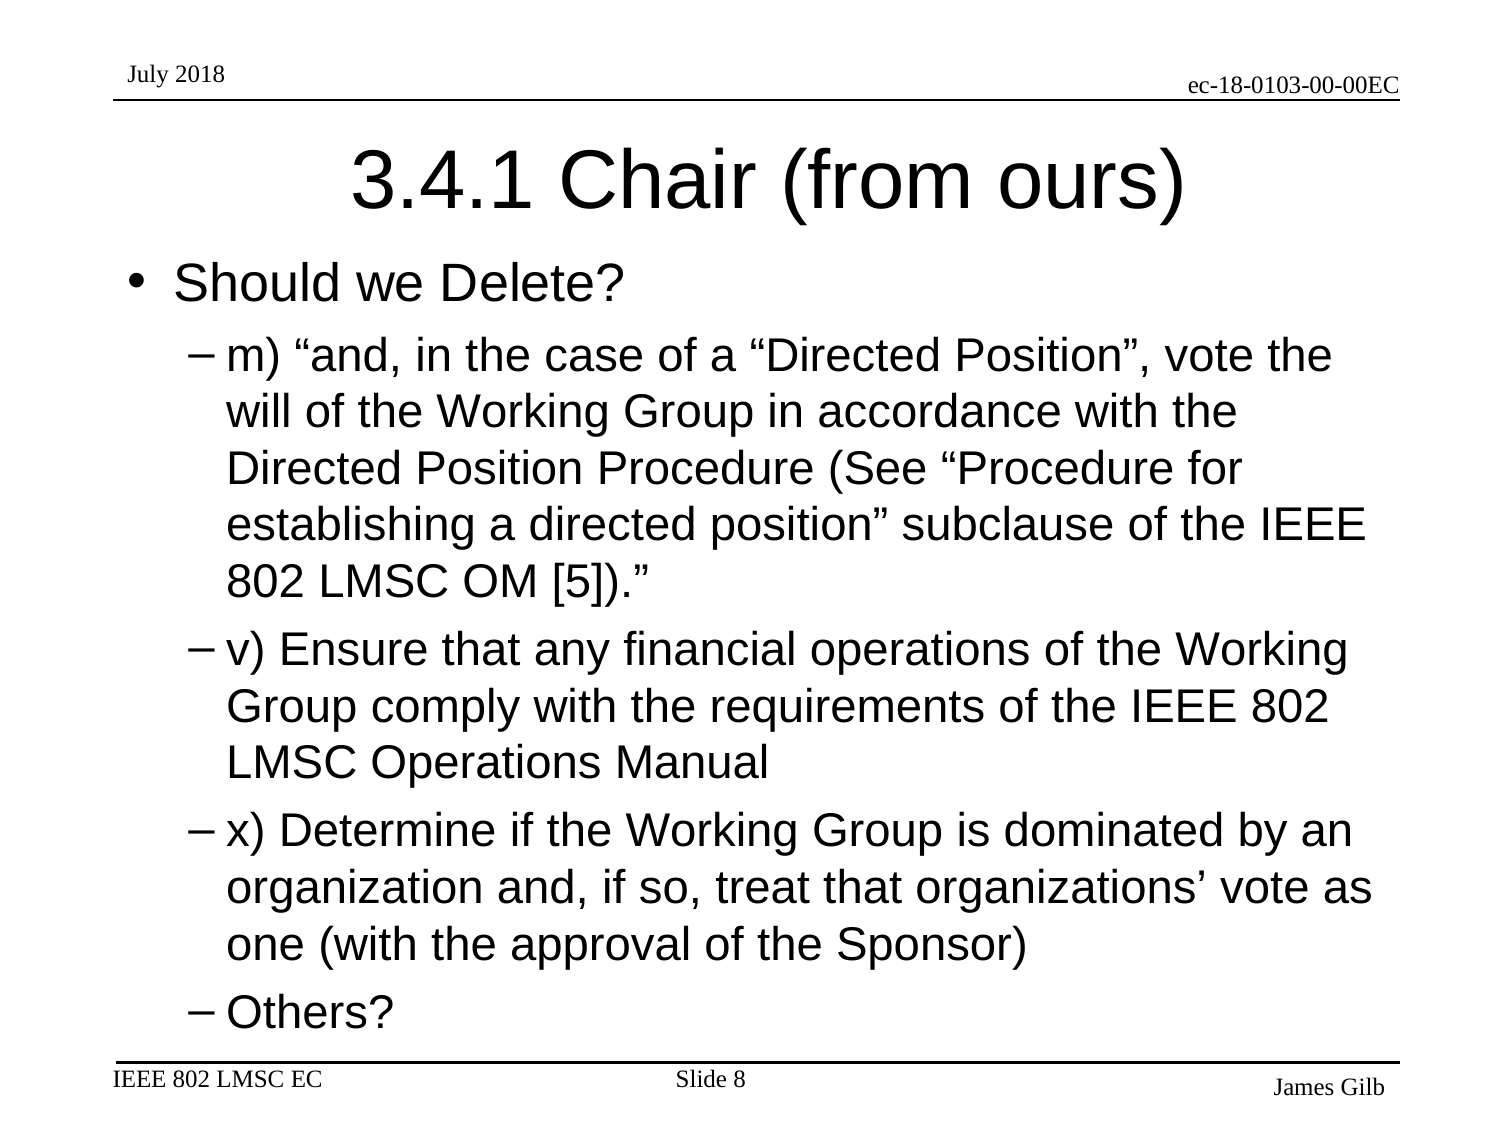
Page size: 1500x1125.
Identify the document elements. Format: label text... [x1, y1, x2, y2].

list Should we Delete? m) “and, in the case of a “Directed Position”, vote the will of the Working Group in accordance with the Directed Position Procedure (See “Procedure for establishing a directed position” subclause of the IEEE 802 LMSC OM [5]).” v) Ensure that any financial operations of the Working Group comply with the requirements of the IEEE 802 LMSC Operations Manual x) Determine if the Working Group is dominated by an organization and, if so, treat that organizations’ vote as one (with the approval of the Sponsor) Others? [112, 239, 1426, 1051]
title 3.4.1 Chair (from ours) [112, 112, 1426, 238]
